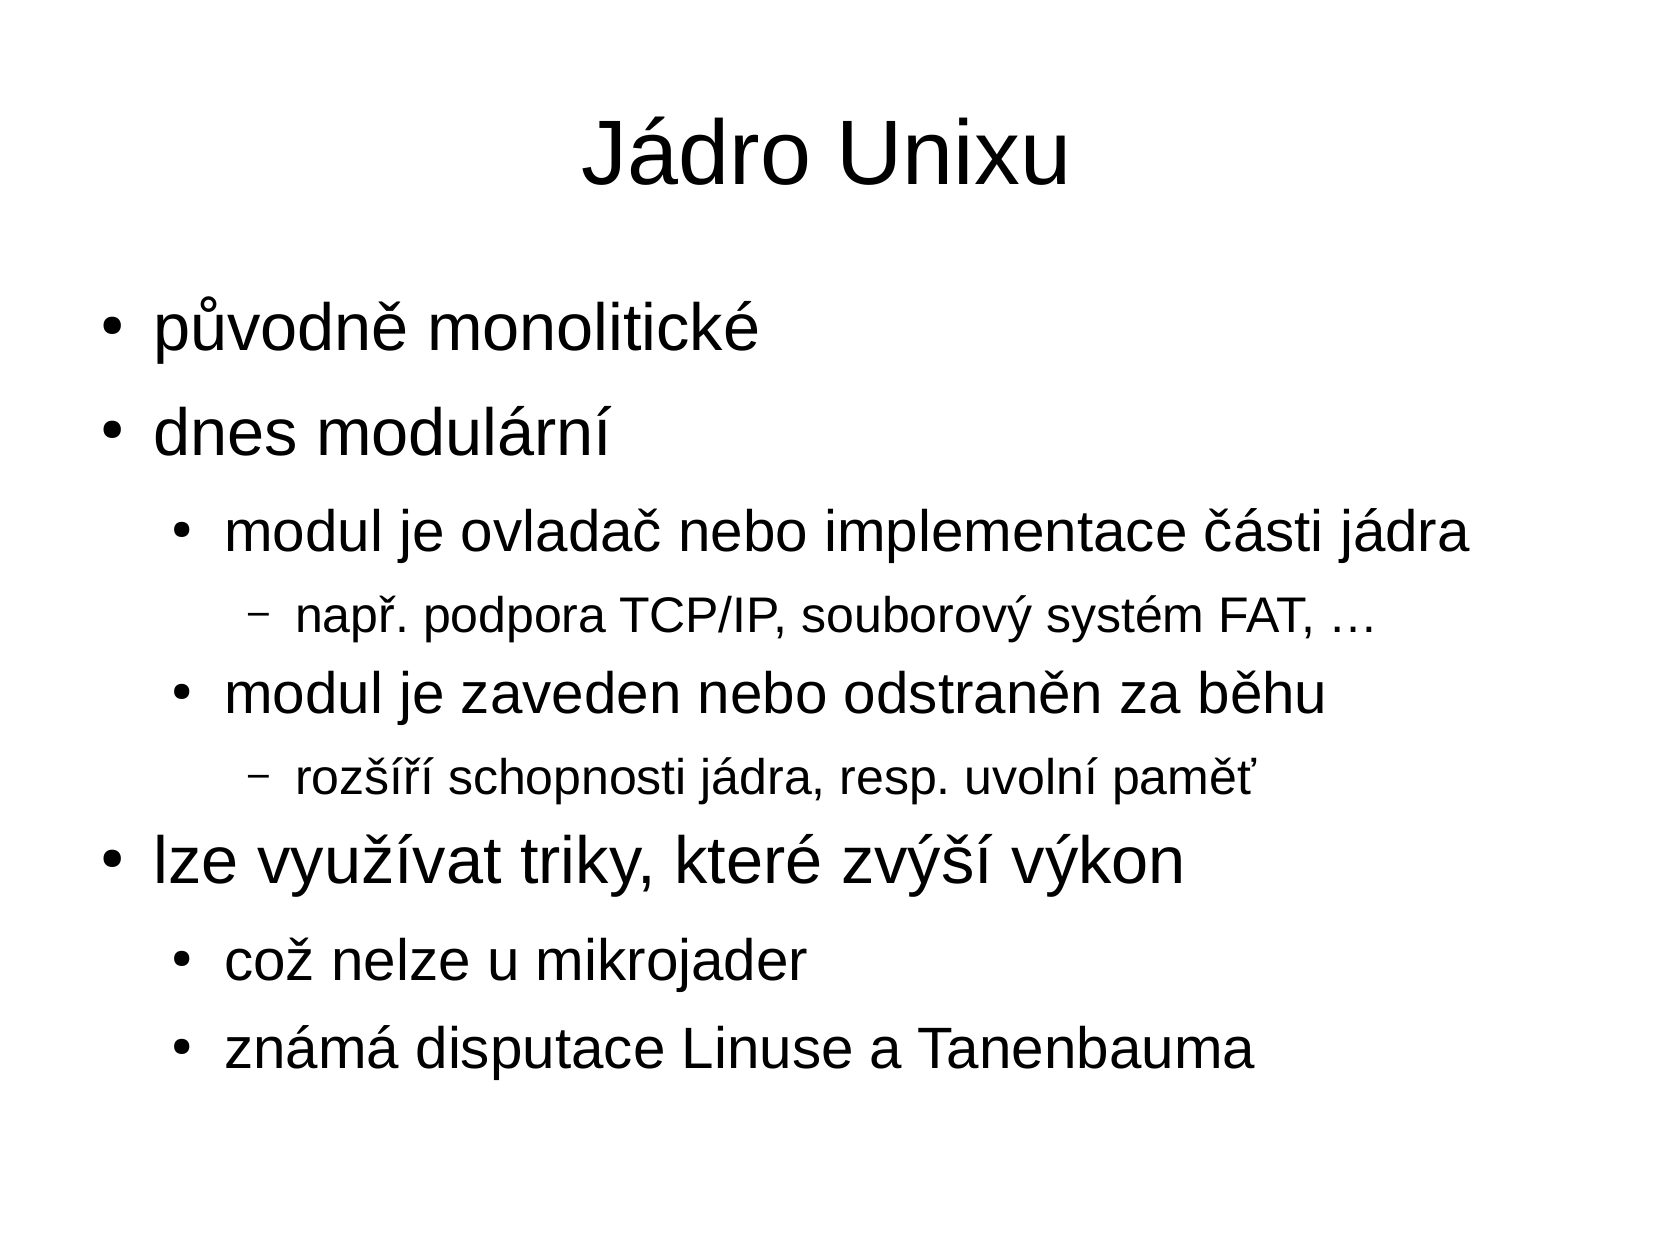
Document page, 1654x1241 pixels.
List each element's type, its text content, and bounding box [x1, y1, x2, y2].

title Jádro Unixu [82, 56, 1571, 250]
list původně monolitické dnes modulární modul je ovladač nebo implementace části jádra např. podpora TCP/IP, souborový systém FAT, … modul je zaveden nebo odstraněn za běhu rozšíří schopnosti jádra, resp. uvolní paměť lze využívat triky, které zvýší výkon což nelze u mikrojader známá disputace Linuse a Tanenbauma [82, 290, 1571, 1094]
